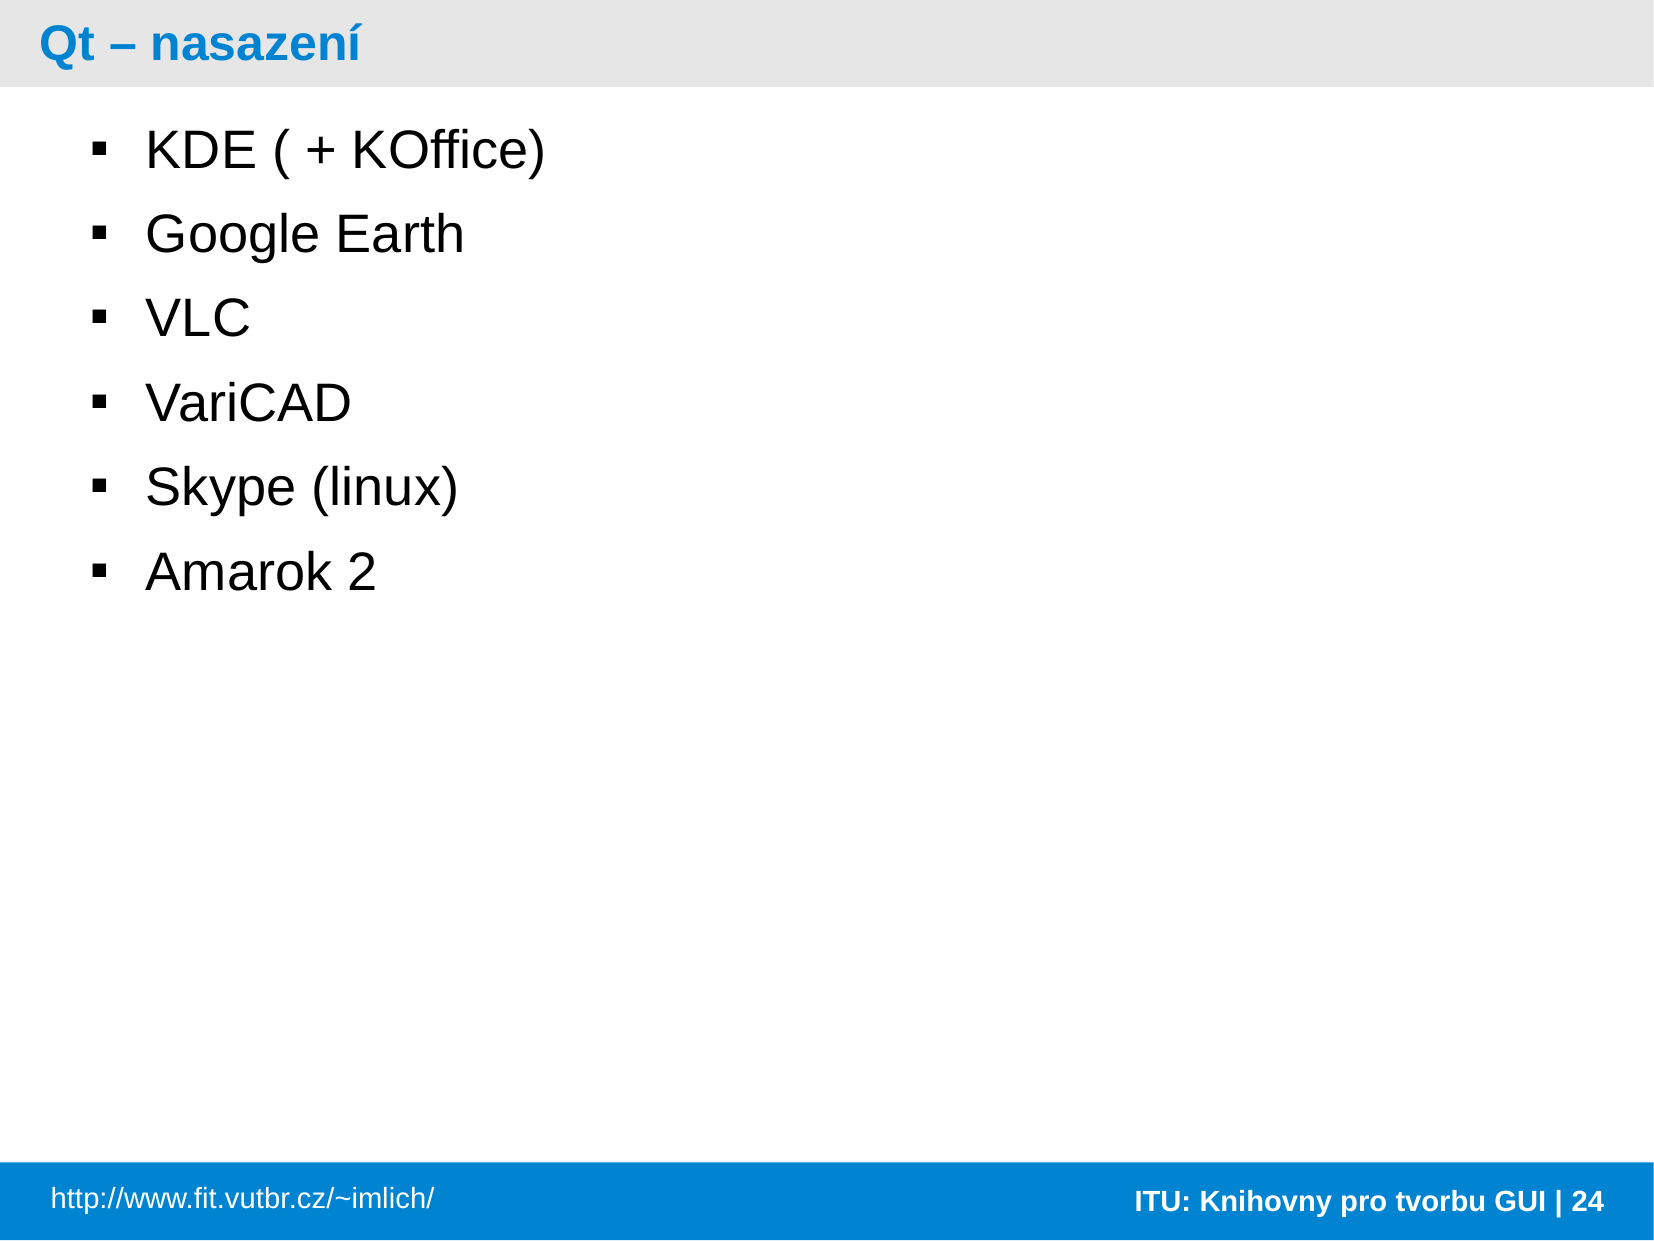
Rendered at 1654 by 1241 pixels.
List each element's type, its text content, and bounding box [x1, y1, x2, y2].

list KDE ( + KOffice) Google Earth VLC VariCAD Skype (linux) Amarok 2 [75, 119, 1564, 1111]
title Qt – nasazení [39, 11, 1615, 76]
